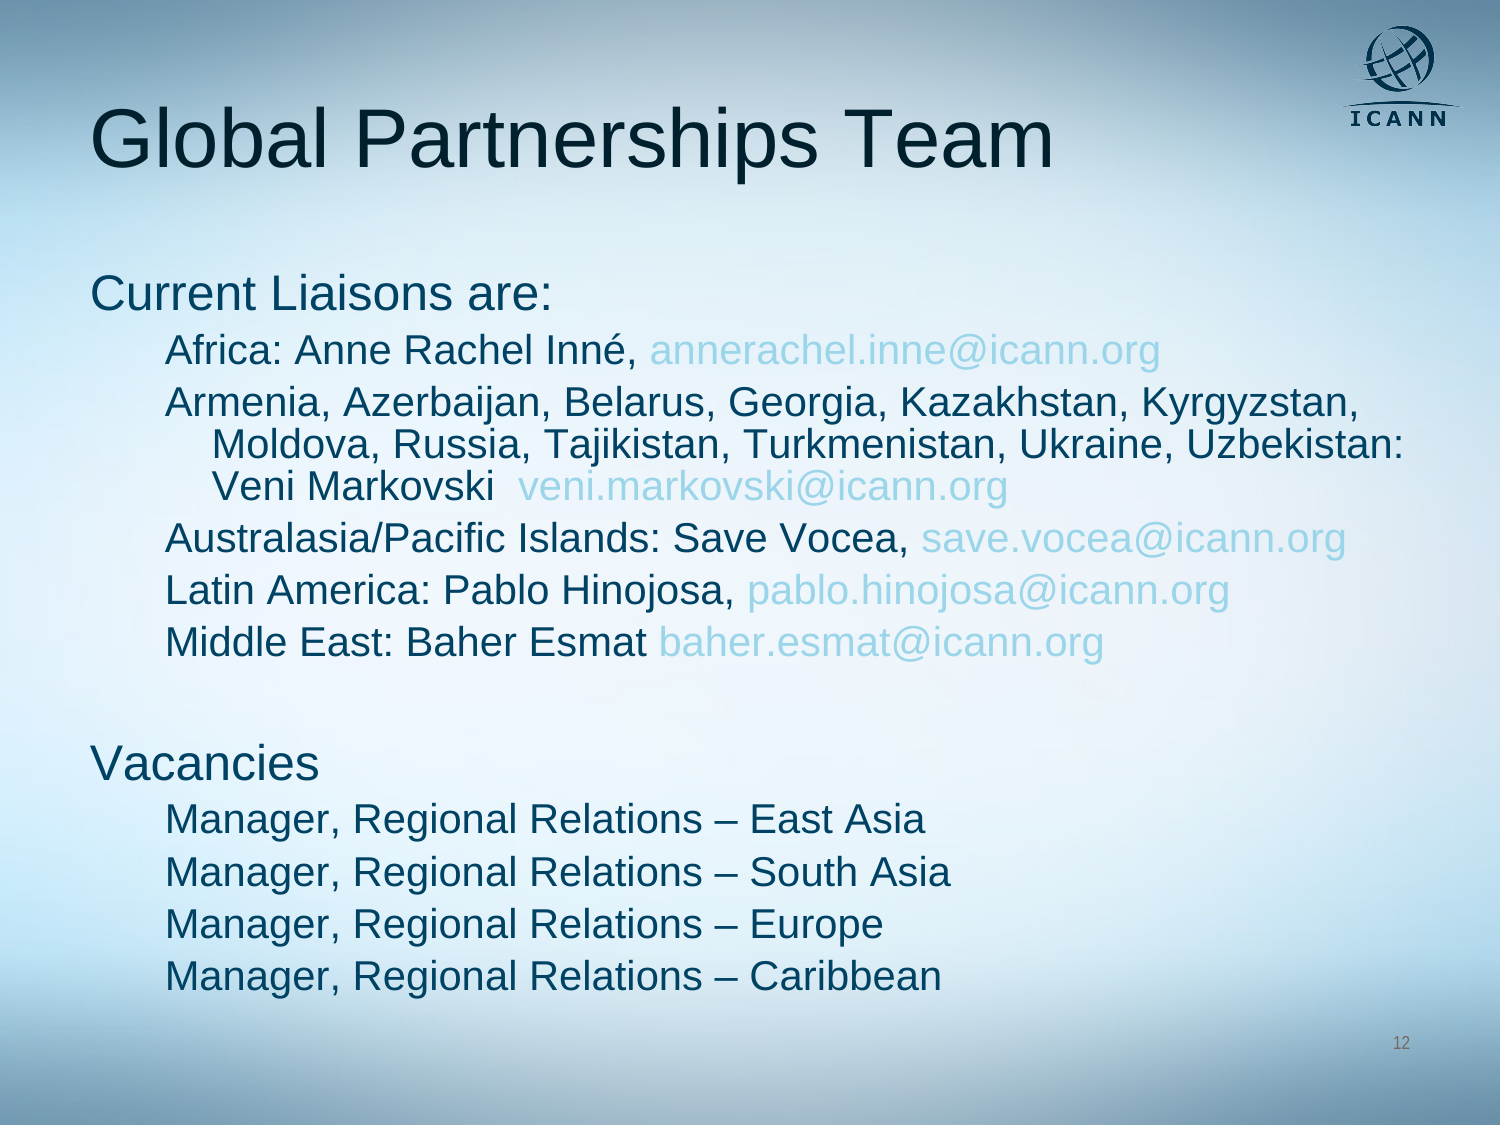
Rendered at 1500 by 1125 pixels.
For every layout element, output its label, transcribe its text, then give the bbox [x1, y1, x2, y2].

picture [0, 0, 1500, 1125]
title Global Partnerships Team [75, 45, 1426, 233]
list Current Liaisons are: Africa: Anne Rachel Inné, annerachel.inne@icann.org Armenia, Azerbaijan, Belarus, Georgia, Kazakhstan, Kyrgyzstan, Moldova, Russia, Tajikistan, Turkmenistan, Ukraine, Uzbekistan: Veni Markovski veni.markovski@icann.org Australasia/Pacific Islands: Save Vocea, save.vocea@icann.org Latin America: Pablo Hinojosa, pablo.hinojosa@icann.org Middle East: Baher Esmat baher.esmat@icann.org Vacancies Manager, Regional Relations – East Asia Manager, Regional Relations – South Asia Manager, Regional Relations – Europe Manager, Regional Relations – Caribbean [75, 262, 1426, 1109]
